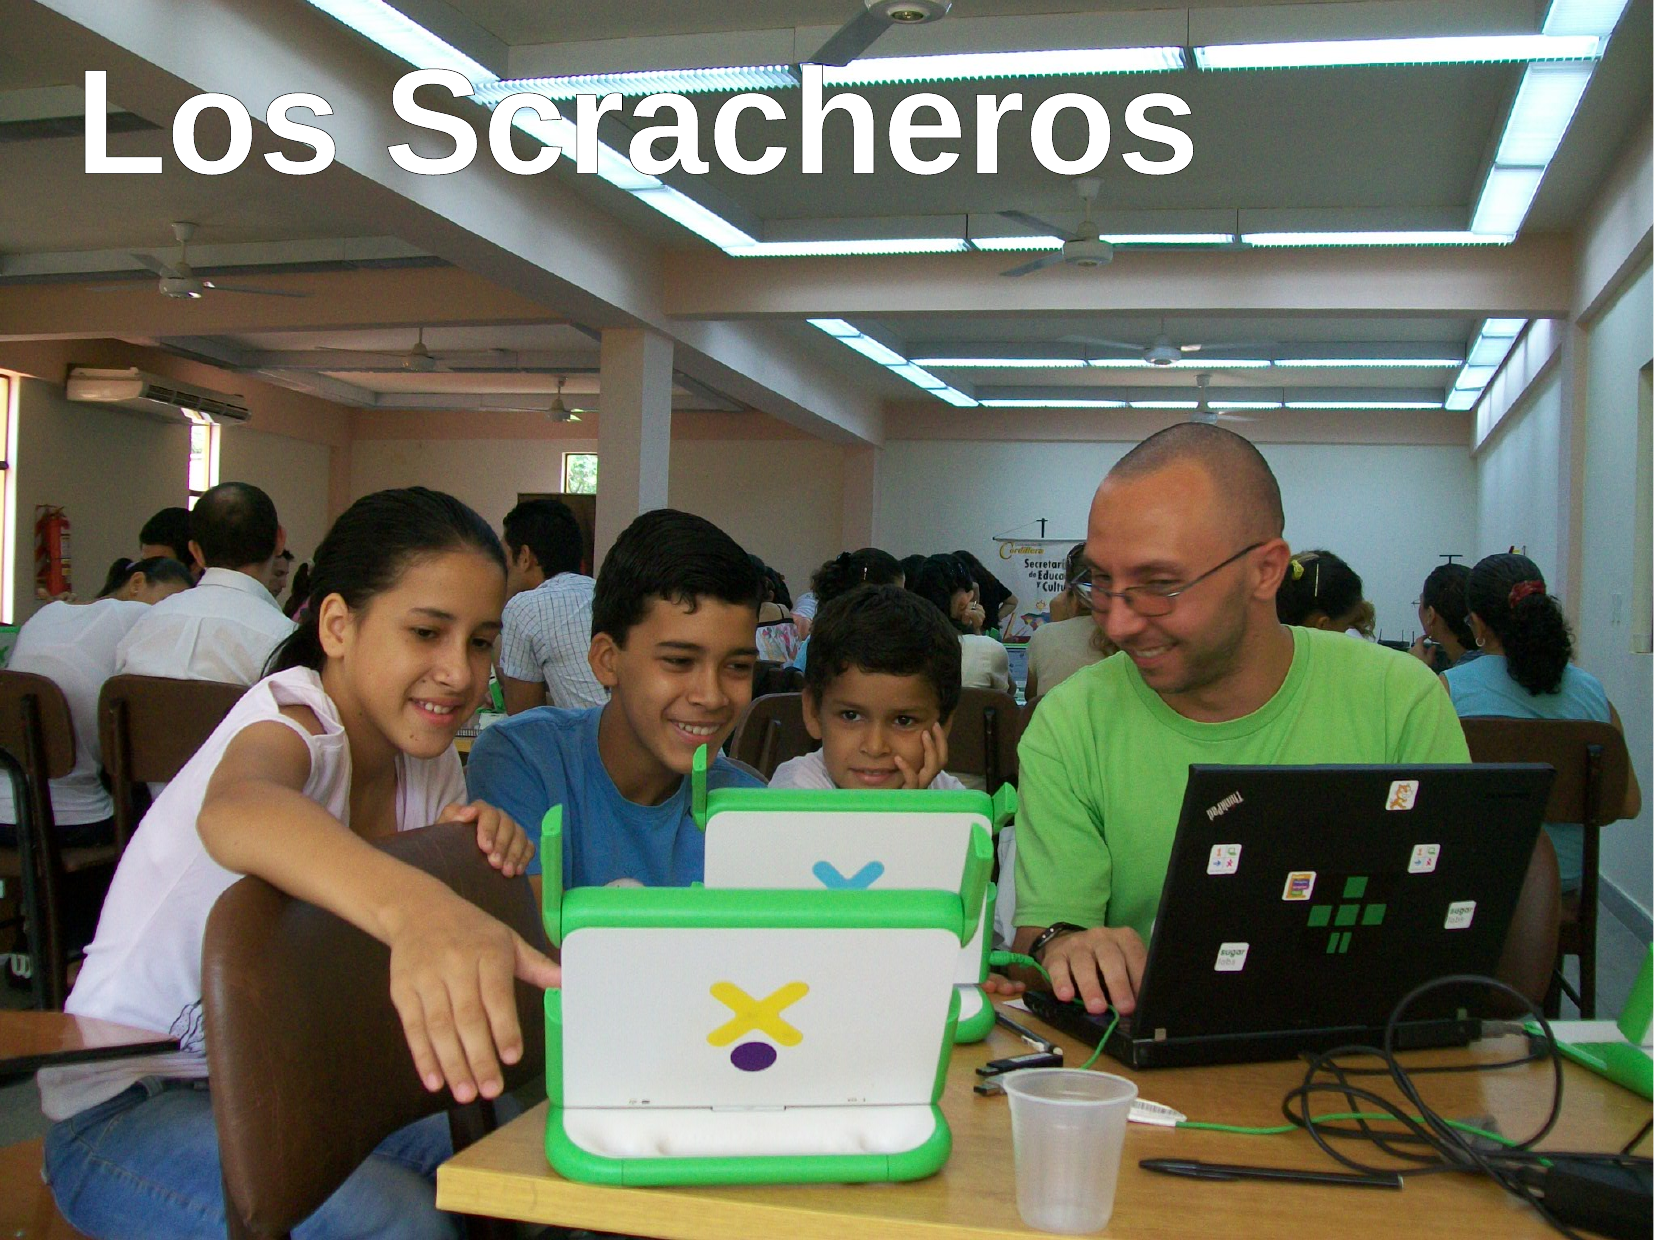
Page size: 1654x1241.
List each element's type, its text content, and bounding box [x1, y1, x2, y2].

picture [0, 0, 1654, 1241]
title Los Scracheros [75, 17, 1571, 226]
